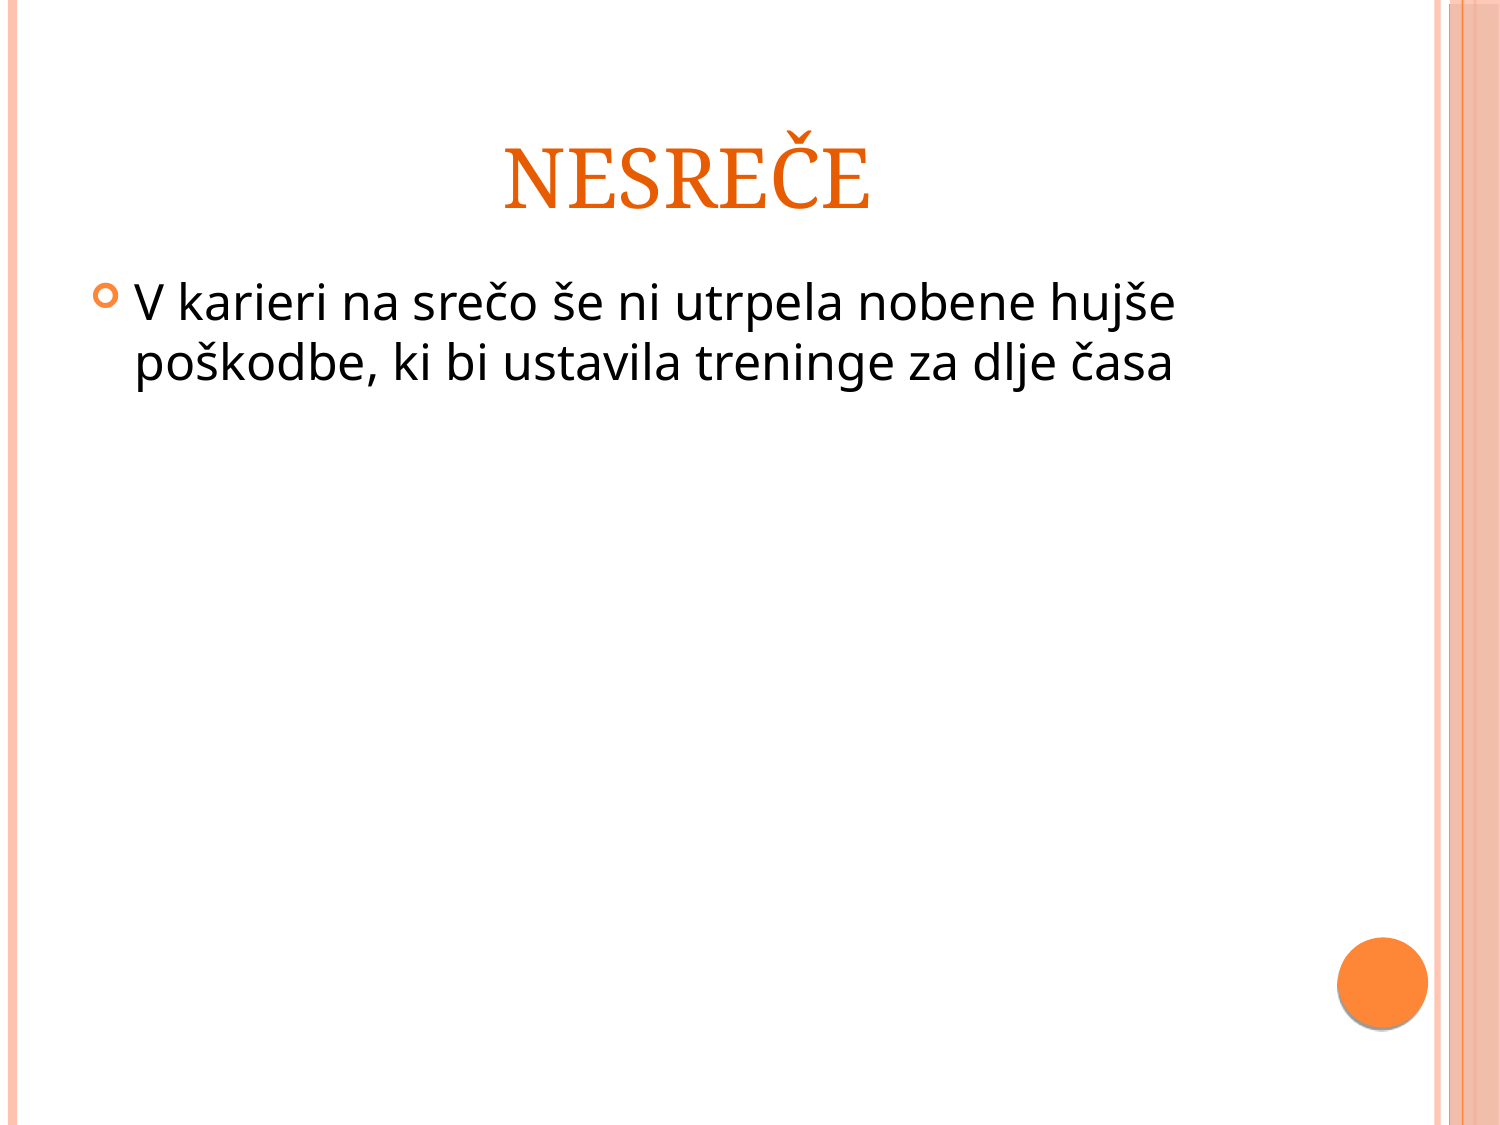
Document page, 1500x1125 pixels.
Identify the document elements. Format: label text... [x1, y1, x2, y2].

list V karieri na srečo še ni utrpela nobene hujše poškodbe, ki bi ustavila treninge za dlje časa [75, 262, 1300, 1062]
title NESREČE [75, 45, 1300, 233]
